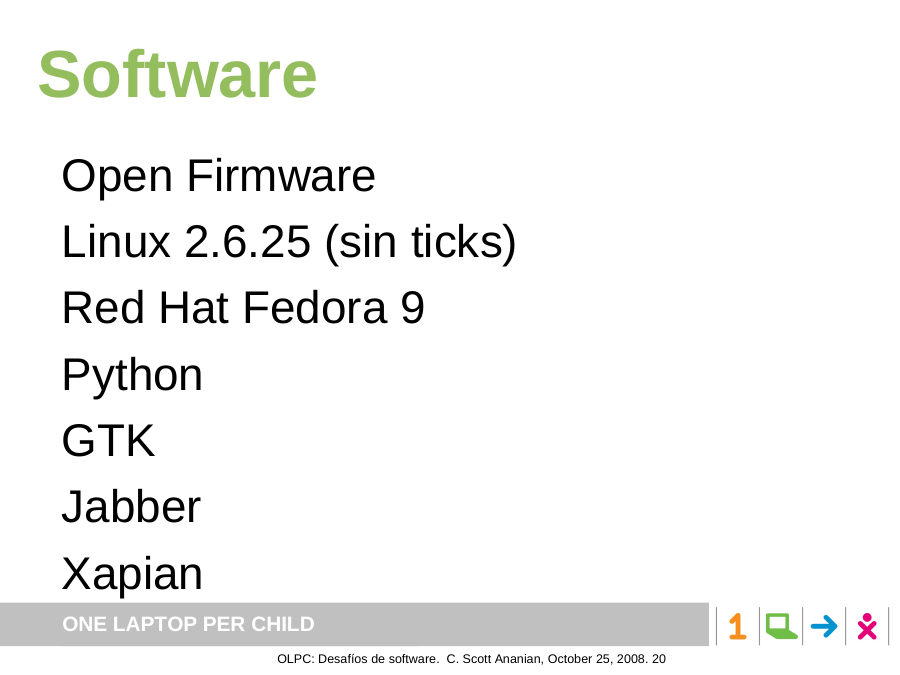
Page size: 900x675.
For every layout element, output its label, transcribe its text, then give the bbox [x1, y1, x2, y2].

list Open Firmware Linux 2.6.25 (sin ticks) Red Hat Fedora 9 Python GTK Jabber Xapian [61, 150, 844, 675]
title Software [37, 37, 856, 211]
picture [844, 598, 898, 655]
